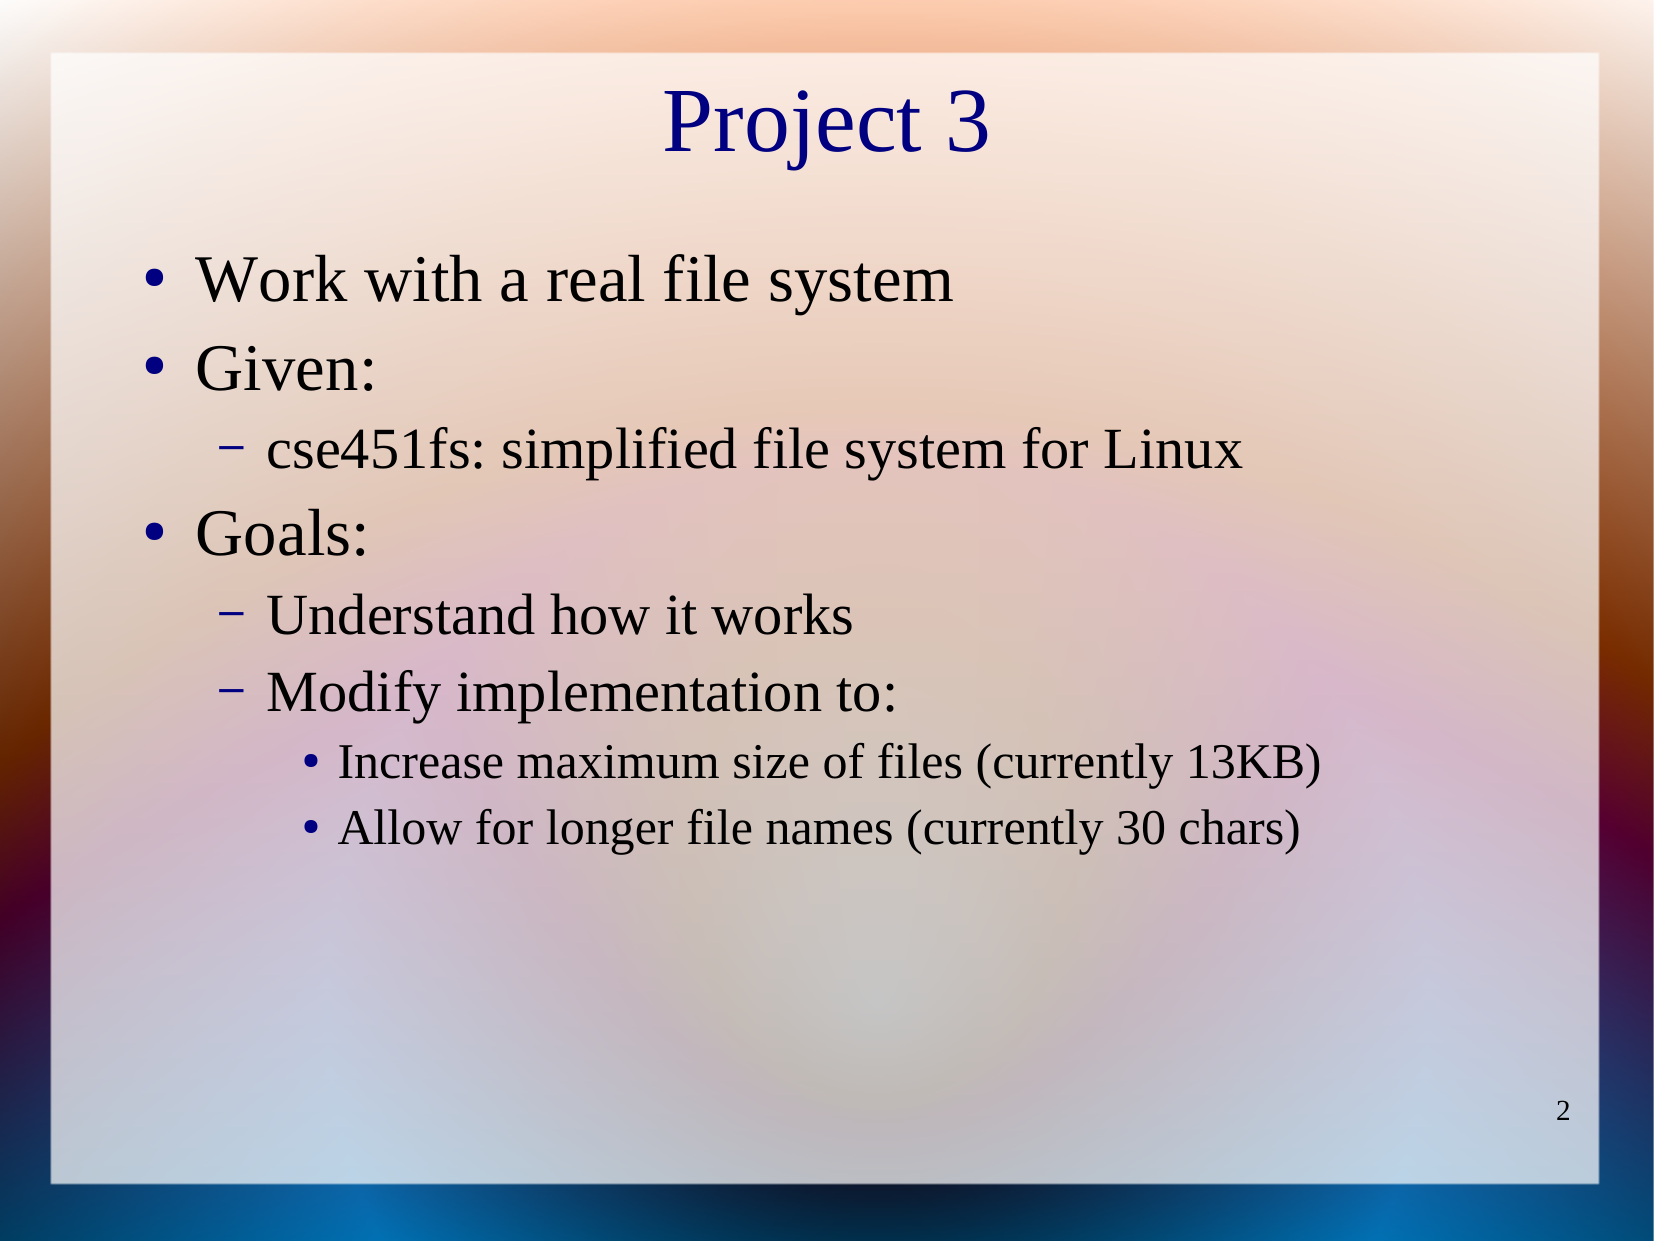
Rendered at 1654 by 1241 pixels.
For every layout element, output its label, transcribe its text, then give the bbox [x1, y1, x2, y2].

list Work with a real file system Given: cse451fs: simplified file system for Linux Goals: Understand how it works Modify implementation to: Increase maximum size of files (currently 13KB) Allow for longer file names (currently 30 chars) [110, 234, 1620, 1109]
title Project 3 [37, 38, 1618, 180]
picture [0, 0, 1654, 1241]
